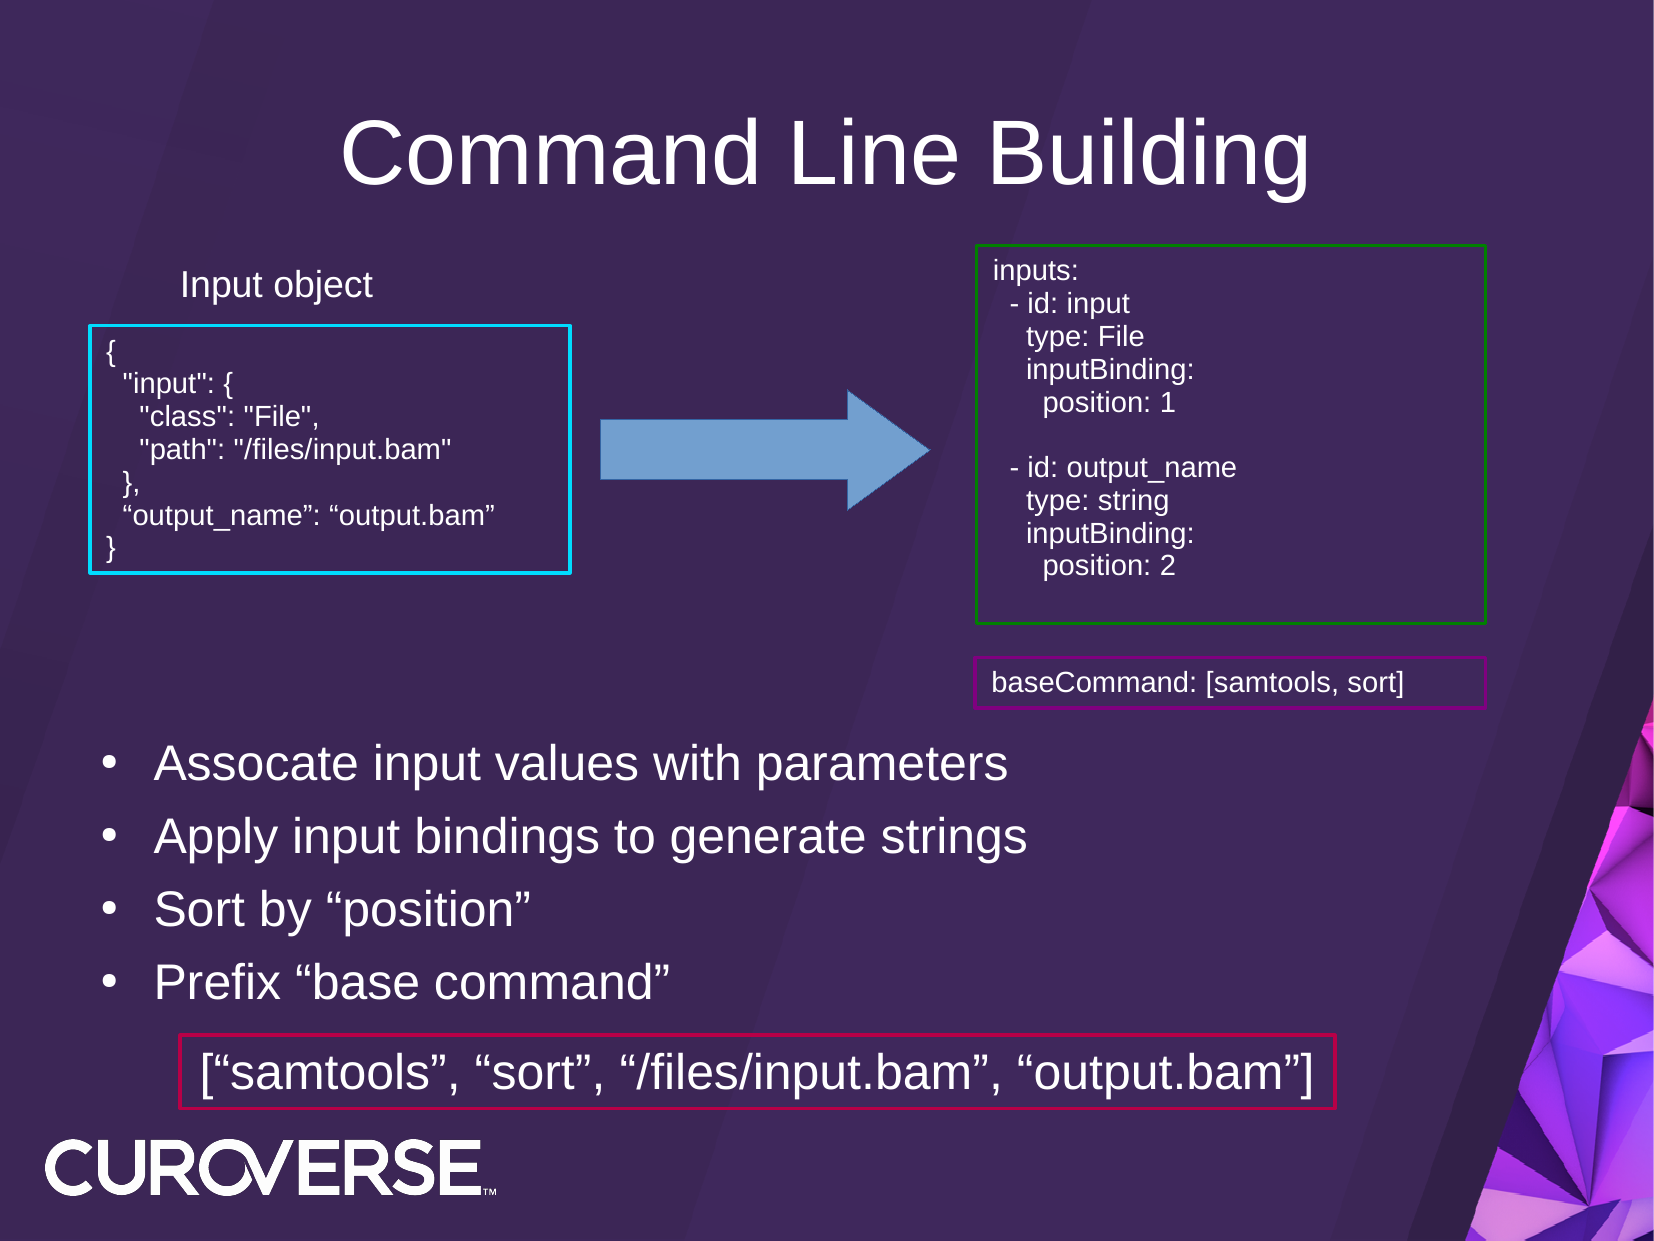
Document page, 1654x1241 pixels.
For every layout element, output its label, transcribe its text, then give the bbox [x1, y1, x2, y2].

text_box [600, 389, 931, 511]
list Assocate input values with parameters Apply input bindings to generate strings Sort by “position” Prefix “base command” [82, 734, 1571, 1036]
text_box inputs: - id: input type: File inputBinding: position: 1 - id: output_name type: string inputBinding: position: 2 [976, 245, 1486, 624]
text_box { "input": { "class": "File", "path": "/files/input.bam" }, “output_name”: “output.bam” } [90, 325, 571, 574]
text_box [“samtools”, “sort”, “/files/input.bam”, “output.bam”] [180, 1035, 1336, 1109]
picture [0, 0, 1654, 1241]
text_box baseCommand: [samtools, sort] [975, 657, 1486, 709]
text_box Input object [165, 256, 526, 314]
title Command Line Building [82, 49, 1571, 257]
